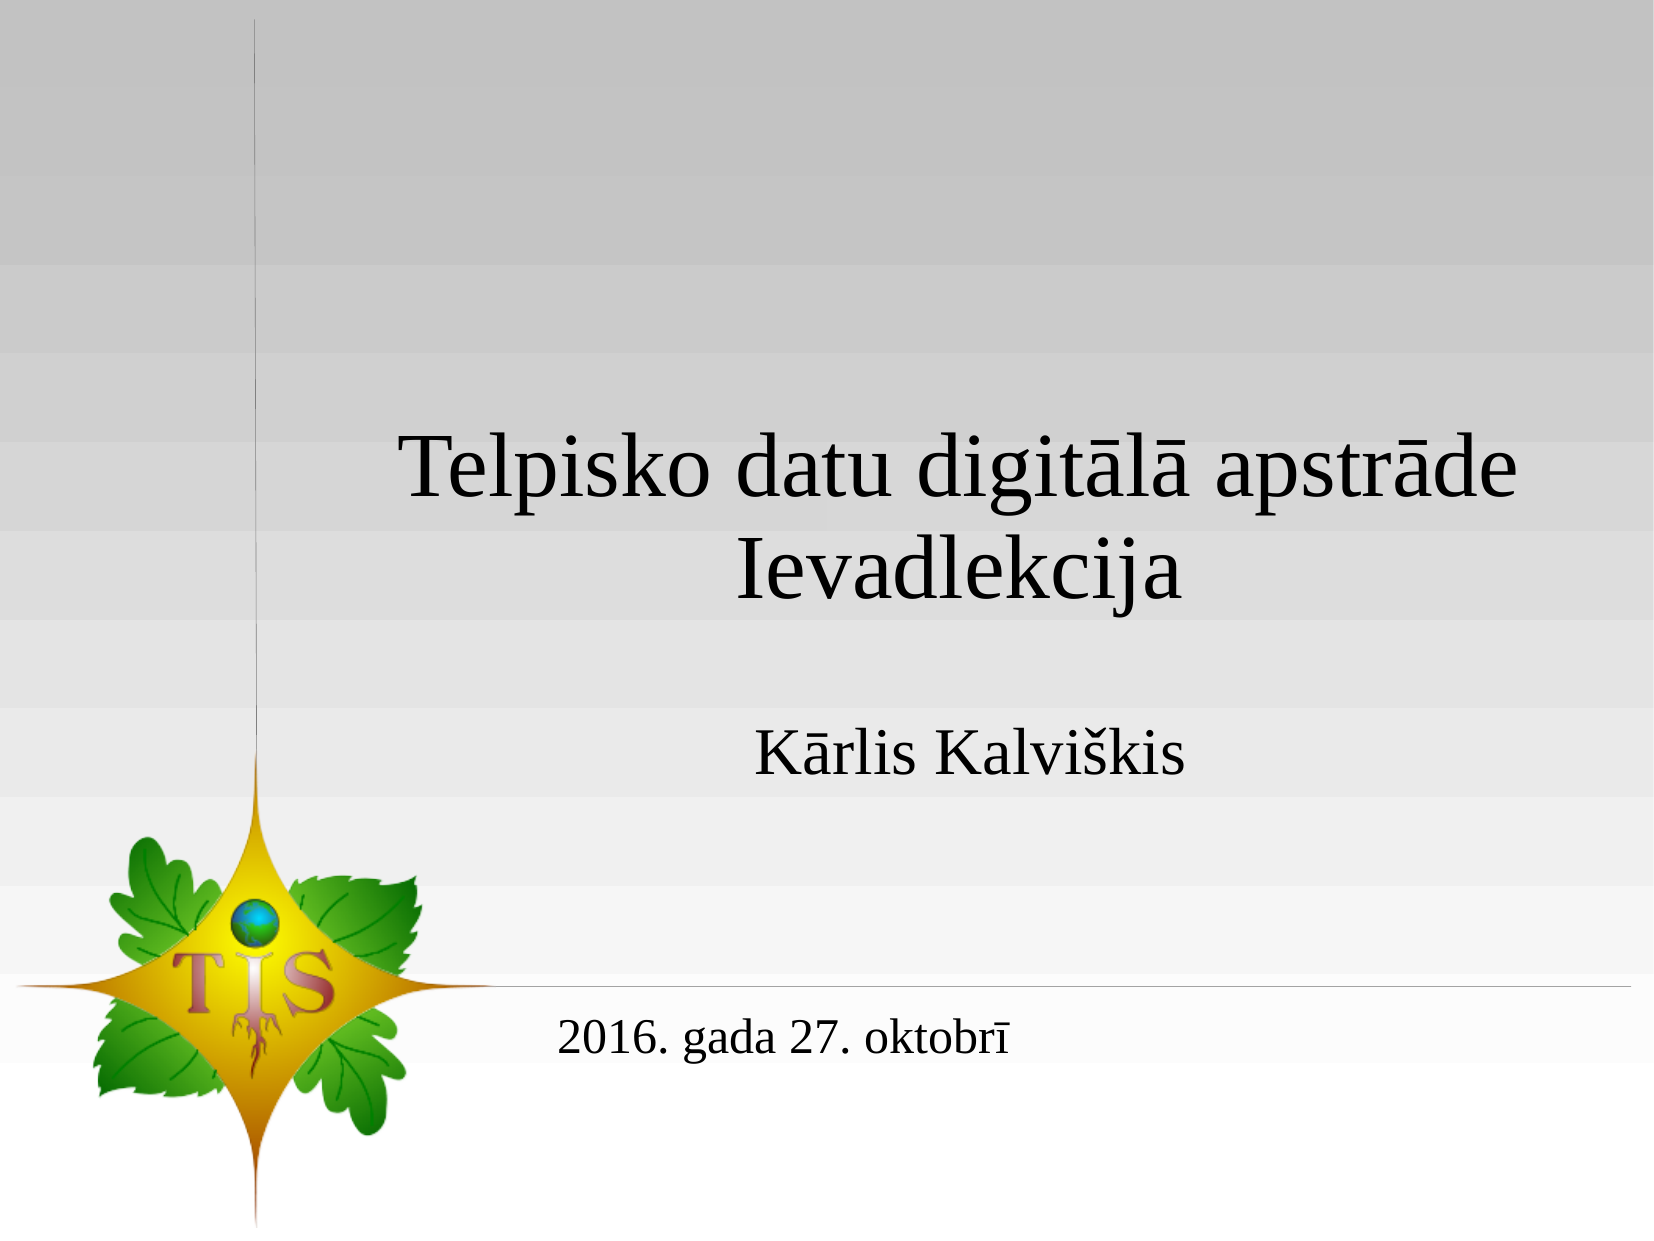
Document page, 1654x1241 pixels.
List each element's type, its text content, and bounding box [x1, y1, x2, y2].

picture [0, 0, 1654, 1241]
list 2016. gada 27. oktobrī [486, 1009, 1630, 1241]
title Telpisko datu digitālā apstrāde Ievadlekcija [324, 413, 1595, 621]
